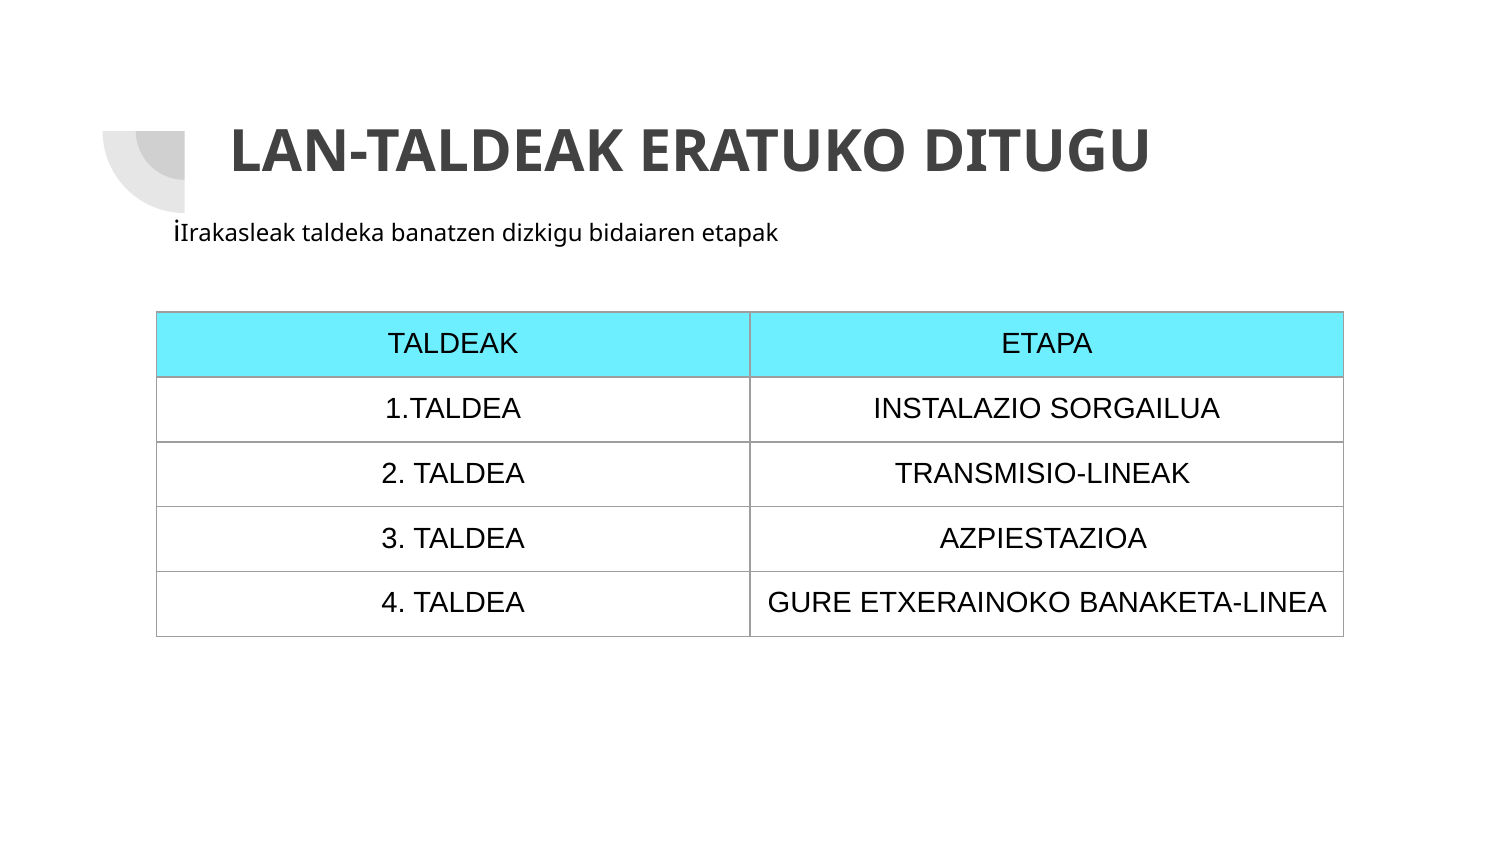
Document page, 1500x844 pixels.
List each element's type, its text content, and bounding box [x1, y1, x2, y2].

table_cell 3. TALDEA [157, 507, 749, 571]
text_box iIrakasleak taldeka banatzen dizkigu bidaiaren etapak [158, 197, 1289, 280]
table_cell GURE ETXERAINOKO BANAKETA-LINEA [751, 572, 1343, 636]
table_header ETAPA [751, 313, 1343, 376]
table_cell INSTALAZIO SORGAILUA [751, 378, 1343, 441]
table_cell 2. TALDEA [157, 443, 749, 506]
table_cell 4. TALDEA [157, 572, 749, 636]
title LAN-TALDEAK ERATUKO DITUGU [213, 98, 1368, 263]
table_cell TRANSMISIO-LINEAK [751, 443, 1343, 506]
table_cell 1.TALDEA [157, 378, 749, 441]
table_cell AZPIESTAZIOA [751, 507, 1343, 571]
table_header TALDEAK [157, 313, 749, 376]
list [105, 384, 1384, 802]
